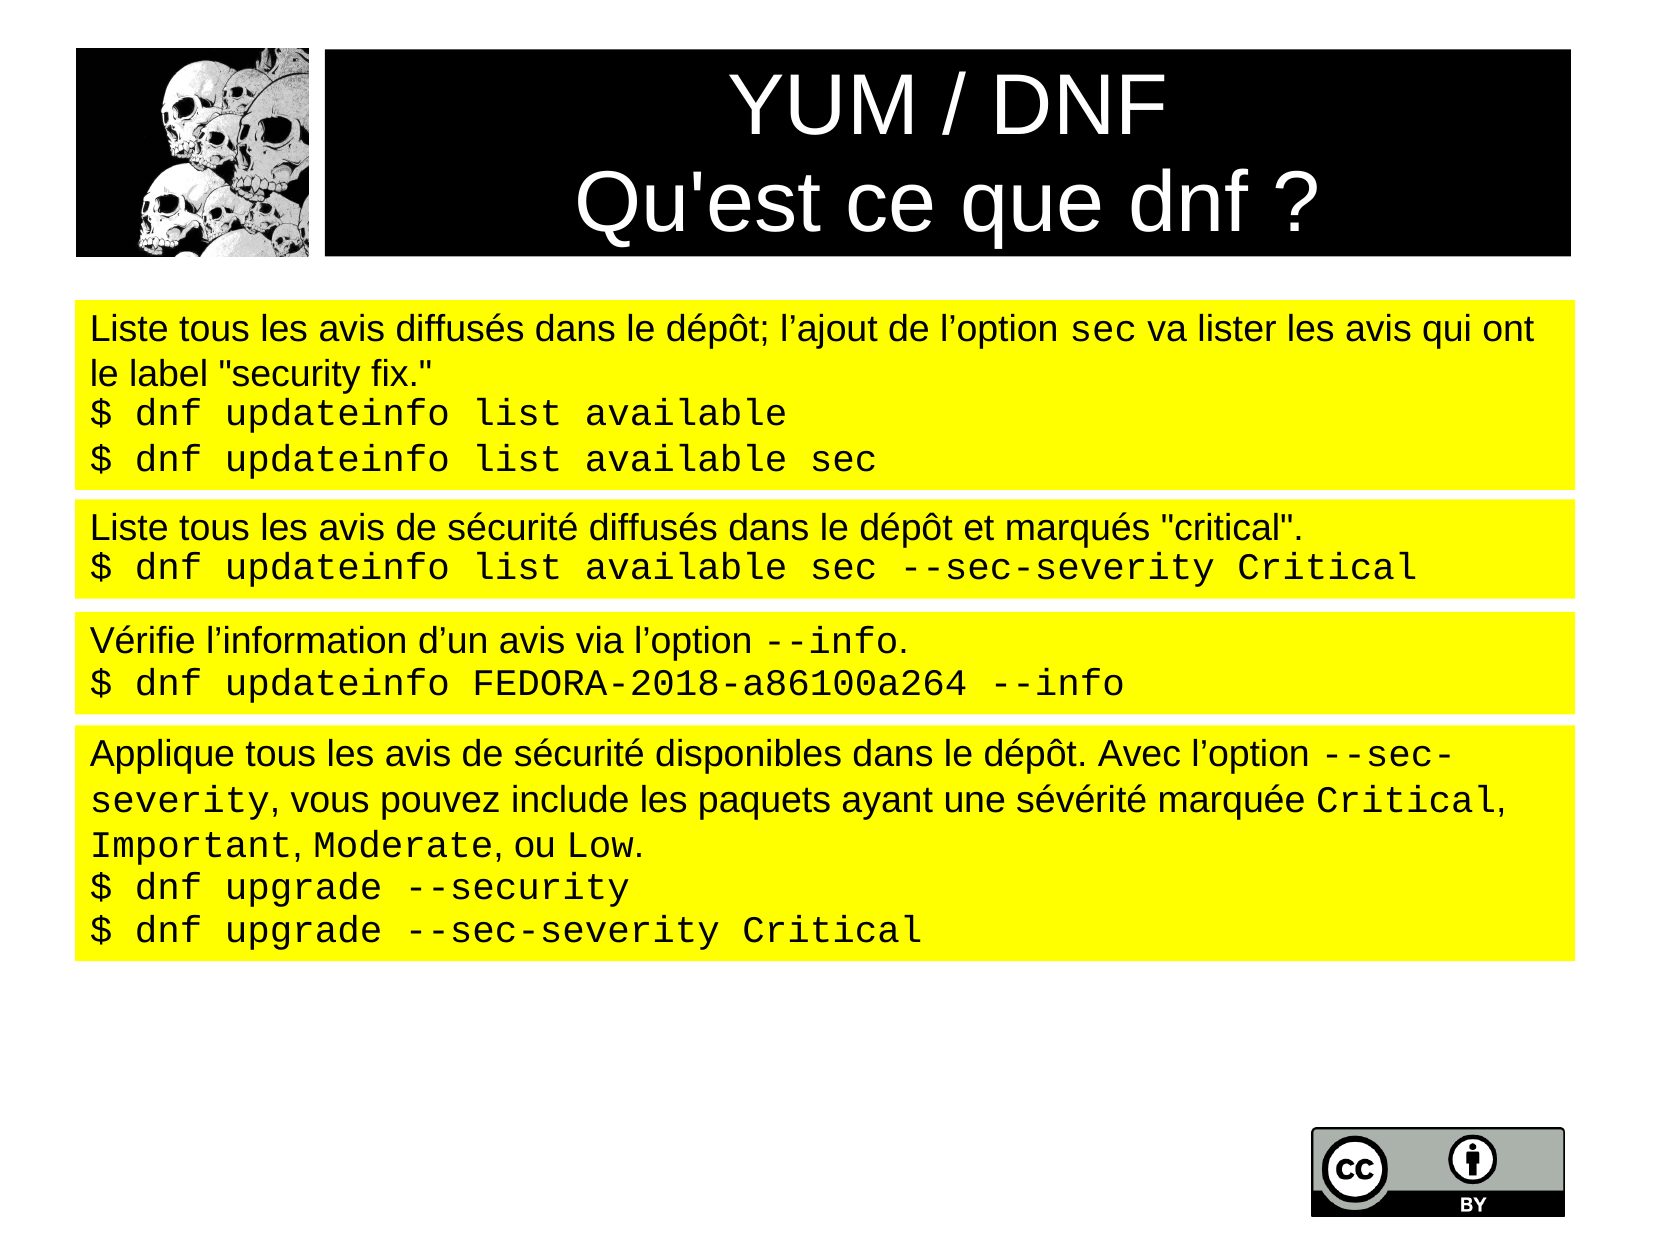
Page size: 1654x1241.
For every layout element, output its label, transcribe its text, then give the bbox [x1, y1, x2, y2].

picture [76, 48, 309, 257]
text_box Vérifie l’information d’un avis via l’option --info. $ dnf updateinfo FEDORA-2018-a86100a264 --info [75, 611, 1576, 715]
title YUM / DNF Qu'est ce que dnf ? [324, 49, 1571, 257]
text_box Applique tous les avis de sécurité disponibles dans le dépôt. Avec l’option --sec-severity, vous pouvez include les paquets ayant une sévérité marquée Critical, Important, Moderate, ou Low. $ dnf upgrade --security $ dnf upgrade --sec-severity Critical [75, 725, 1576, 962]
picture [1311, 1127, 1565, 1217]
text_box Liste tous les avis de sécurité diffusés dans le dépôt et marqués "critical". $ dnf updateinfo list available sec --sec-severity Critical [75, 499, 1576, 599]
text_box Liste tous les avis diffusés dans le dépôt; l’ajout de l’option sec va lister les avis qui ont le label "security fix." $ dnf updateinfo list available $ dnf updateinfo list available sec [75, 300, 1576, 490]
